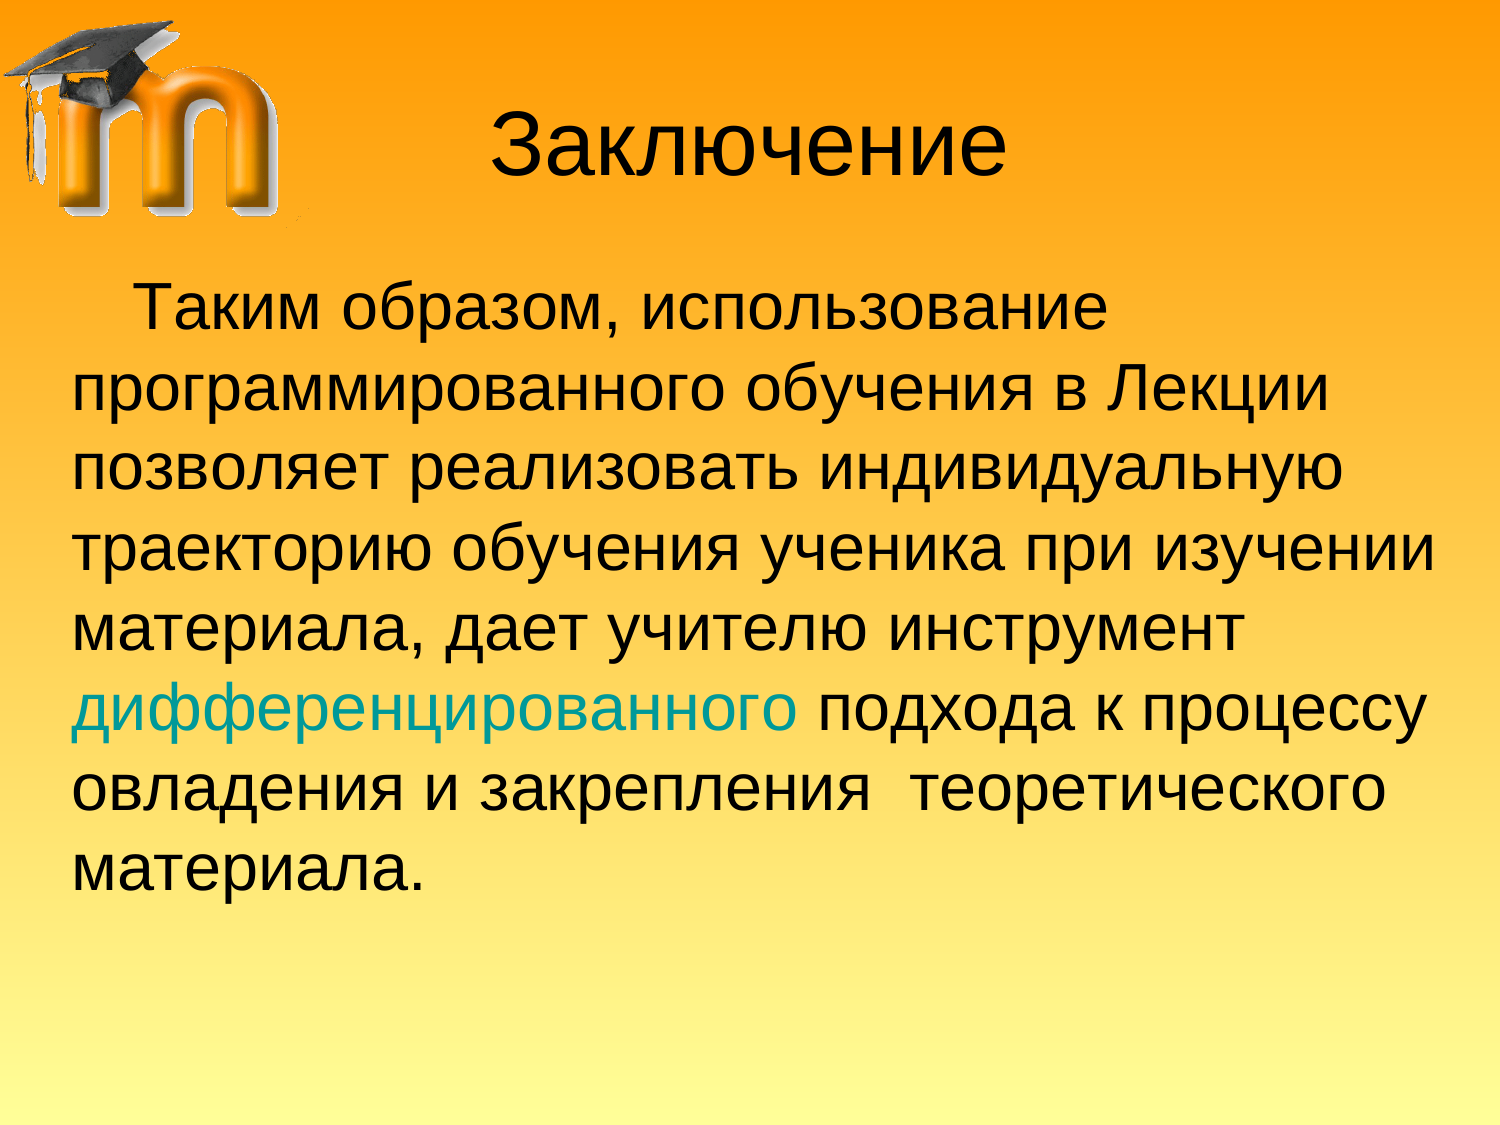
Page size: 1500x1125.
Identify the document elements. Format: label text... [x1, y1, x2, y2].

title Заключение [314, 45, 1426, 233]
picture [0, 0, 314, 234]
list Таким образом, использование программированного обучения в Лекции позволяет реализовать индивидуальную траекторию обучения ученика при изучении материала, дает учителю инструмент дифференцированного подхода к процессу овладения и закрепления теоретического материала. [0, 255, 1500, 998]
